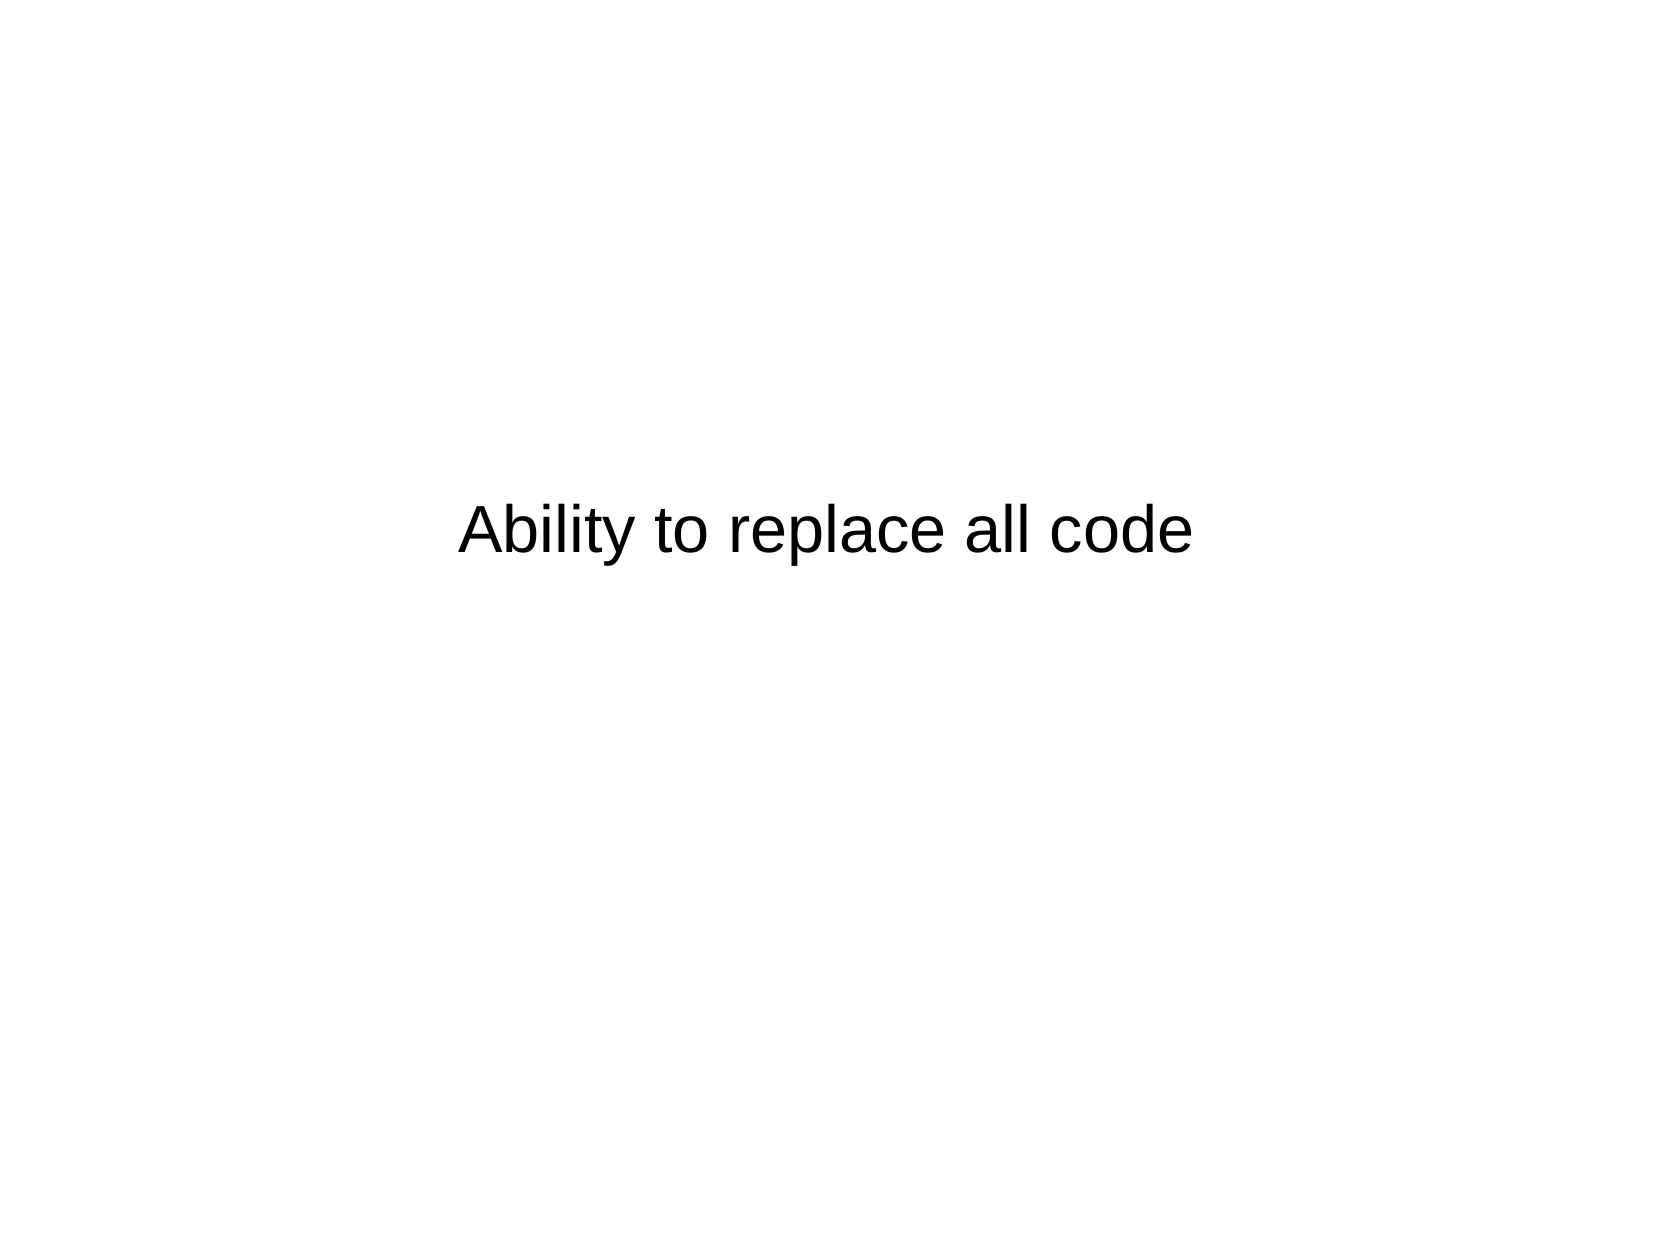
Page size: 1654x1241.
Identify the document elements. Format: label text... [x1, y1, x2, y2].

subtitle Ability to replace all code [82, 49, 1571, 1010]
